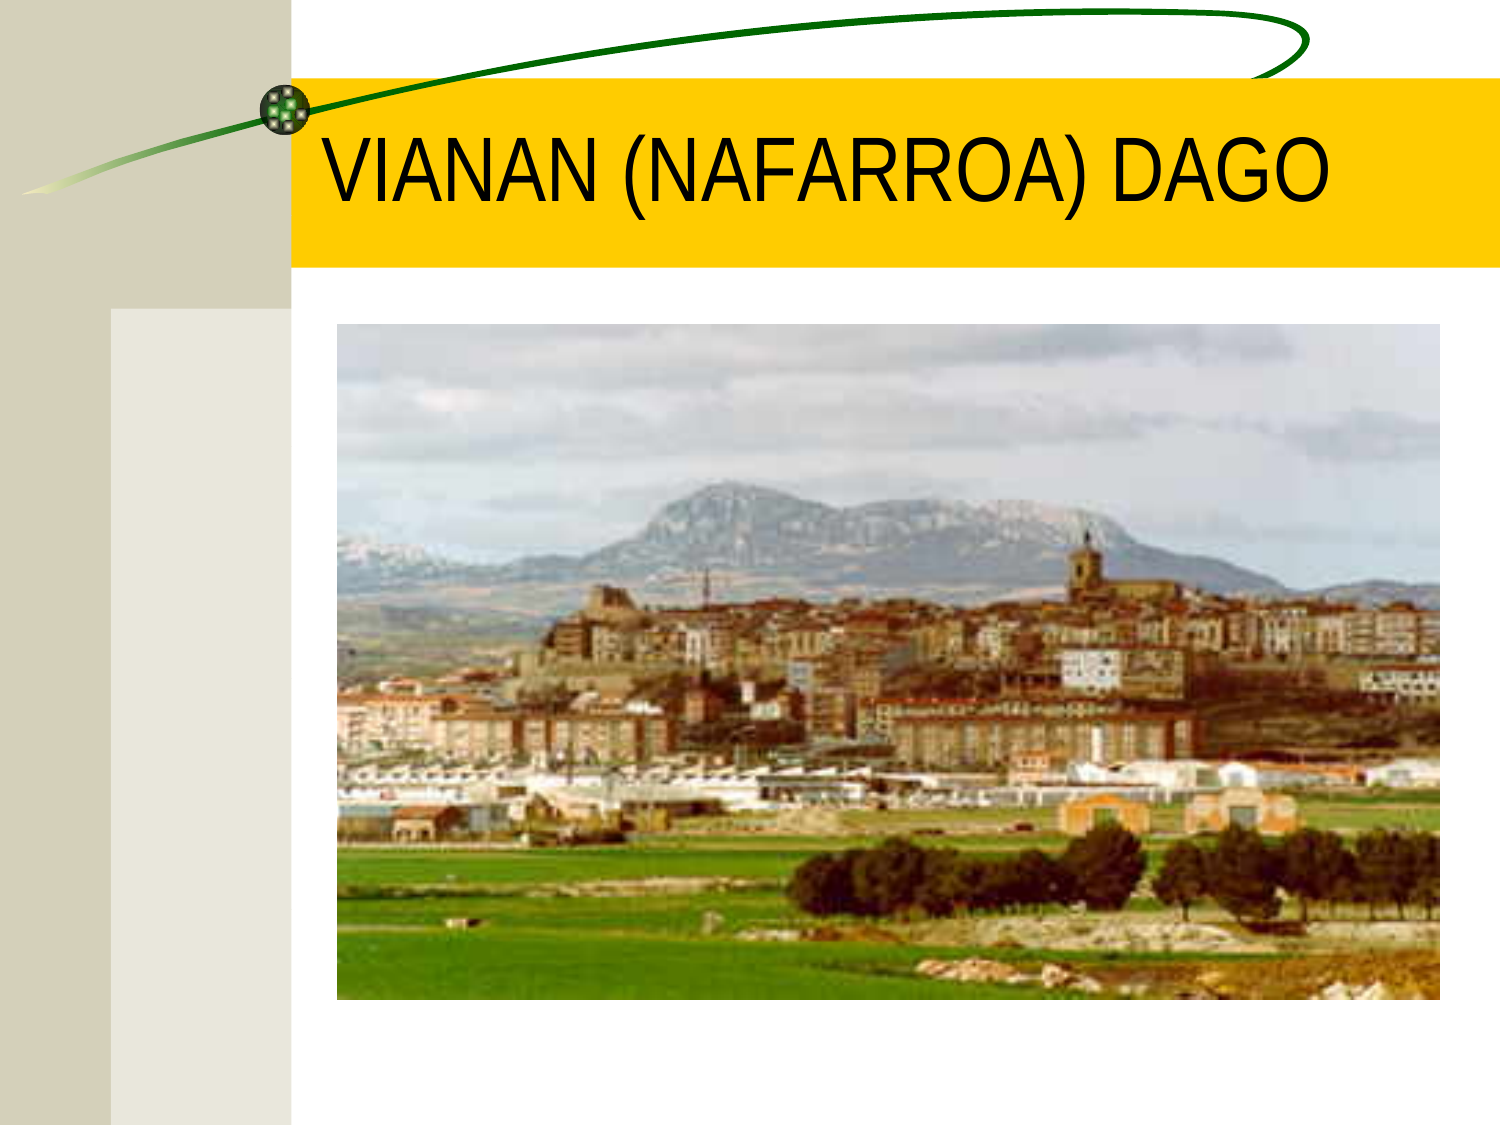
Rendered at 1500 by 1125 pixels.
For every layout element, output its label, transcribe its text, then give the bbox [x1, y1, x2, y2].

picture [0, 0, 292, 1125]
chart [337, 324, 1440, 1000]
title VIANAN (NAFARROA) DAGO [189, 74, 1465, 263]
